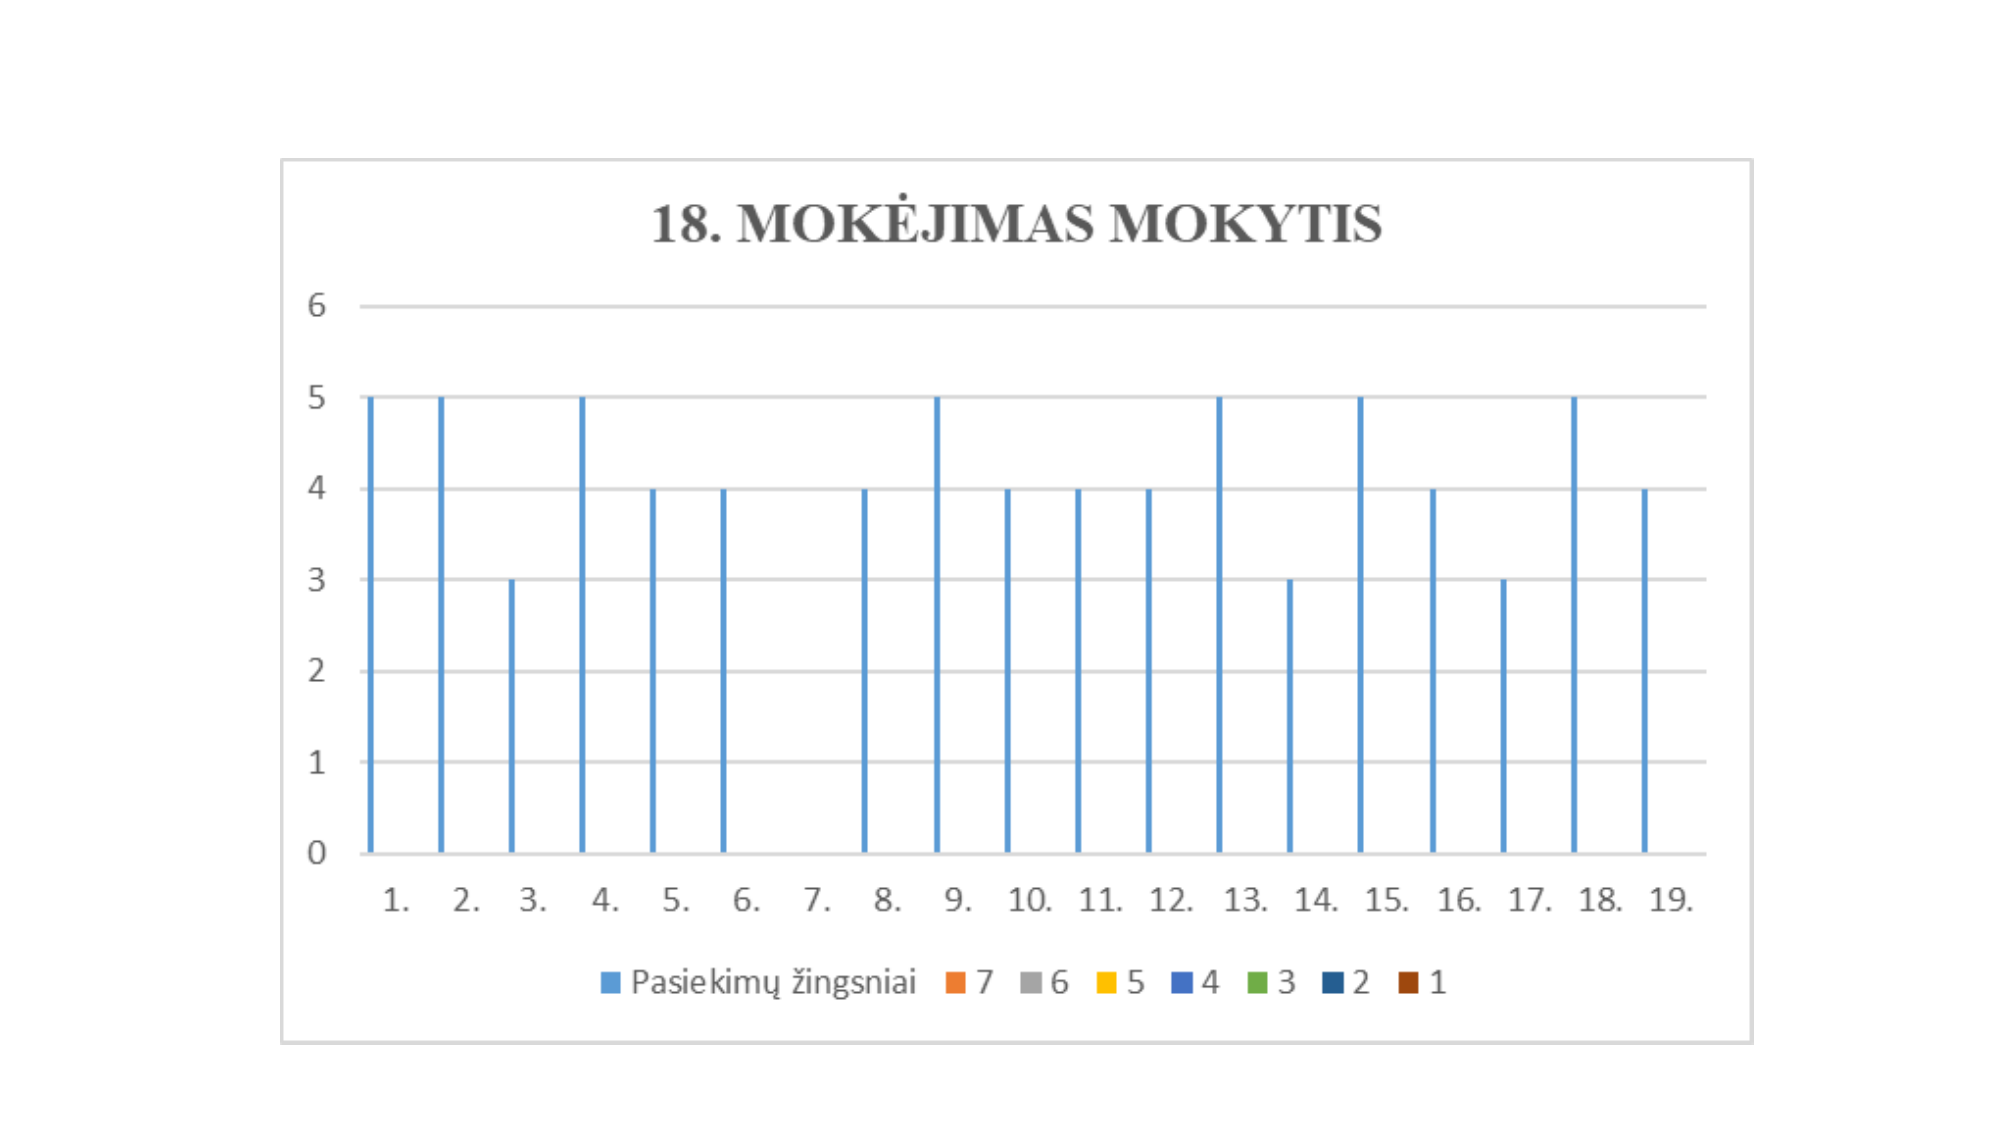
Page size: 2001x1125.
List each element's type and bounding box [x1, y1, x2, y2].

picture [280, 158, 1754, 1045]
